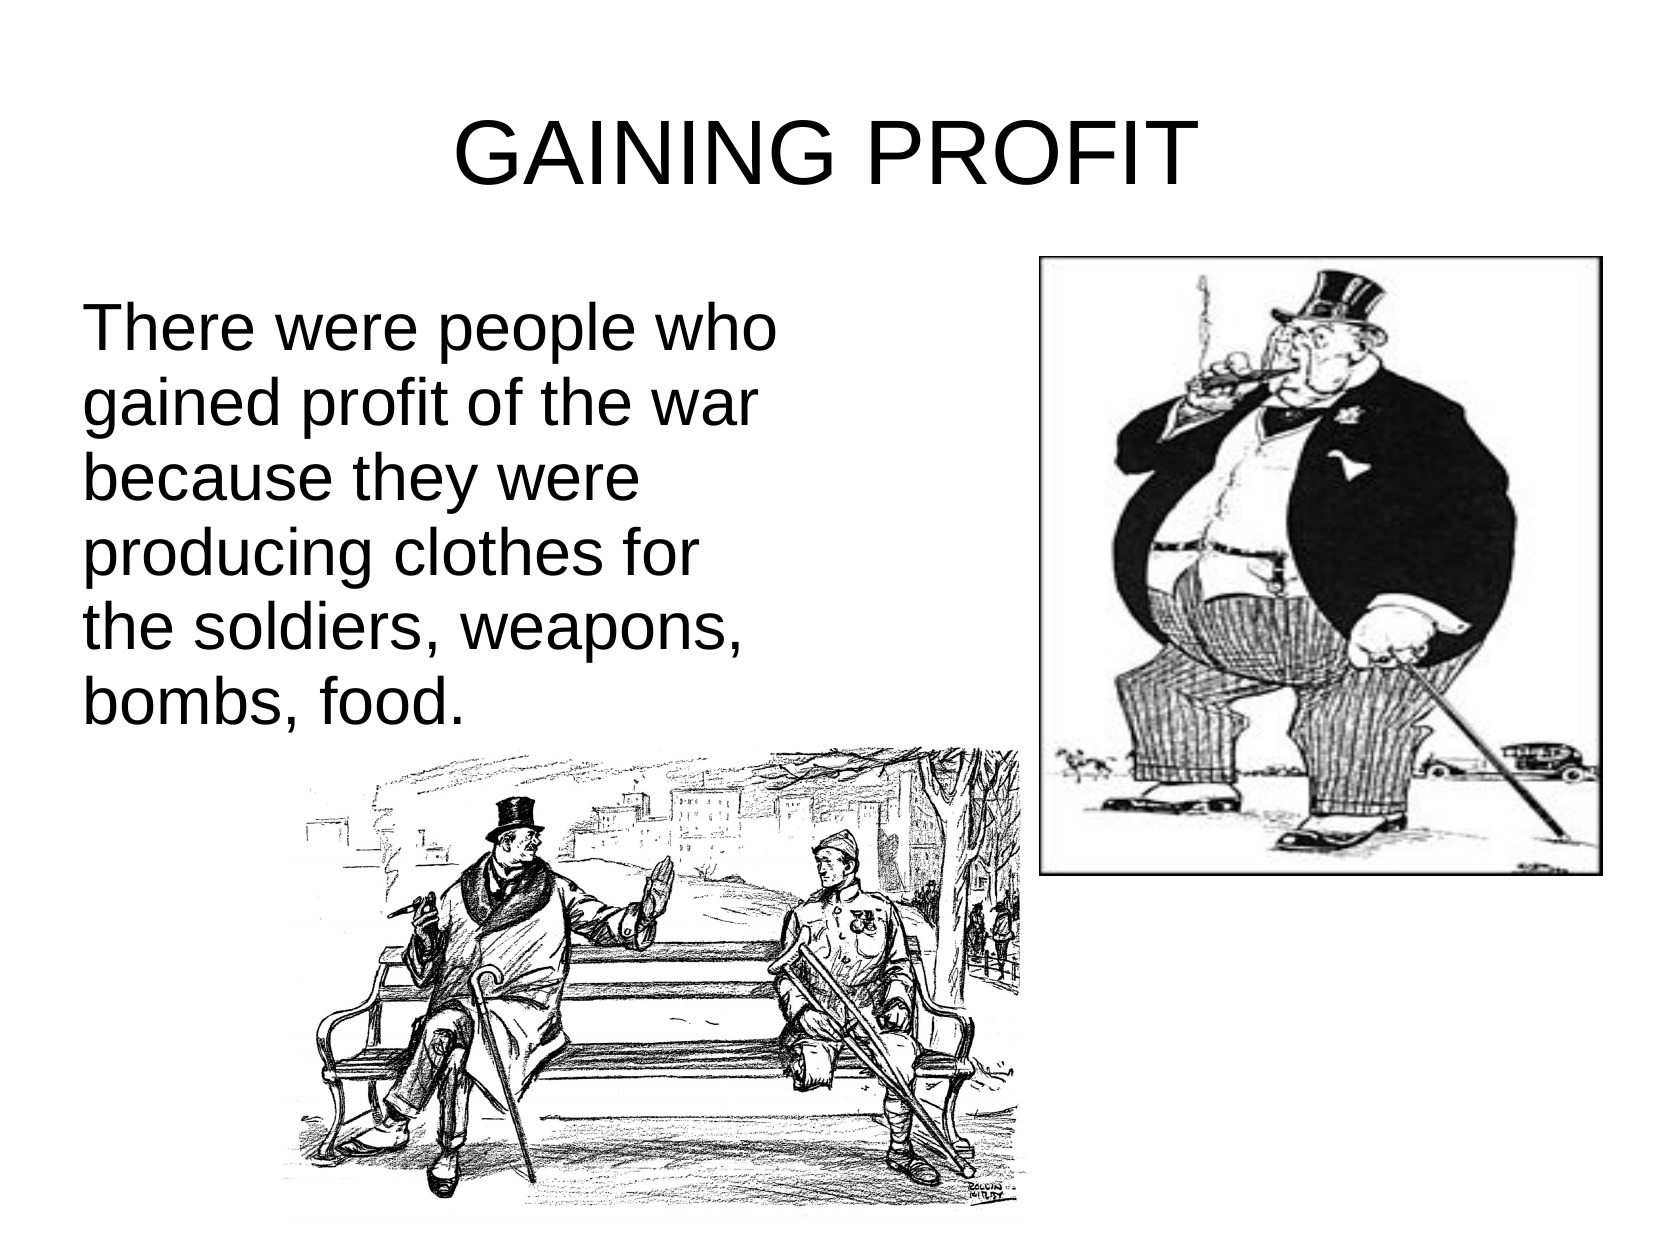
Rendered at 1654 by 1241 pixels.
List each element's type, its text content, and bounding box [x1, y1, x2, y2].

list There were people who gained profit of the war because they were producing clothes for the soldiers, weapons, bombs, food. [82, 290, 809, 1010]
picture [283, 744, 1028, 1217]
picture [1039, 256, 1603, 876]
title GAINING PROFIT [82, 49, 1571, 257]
